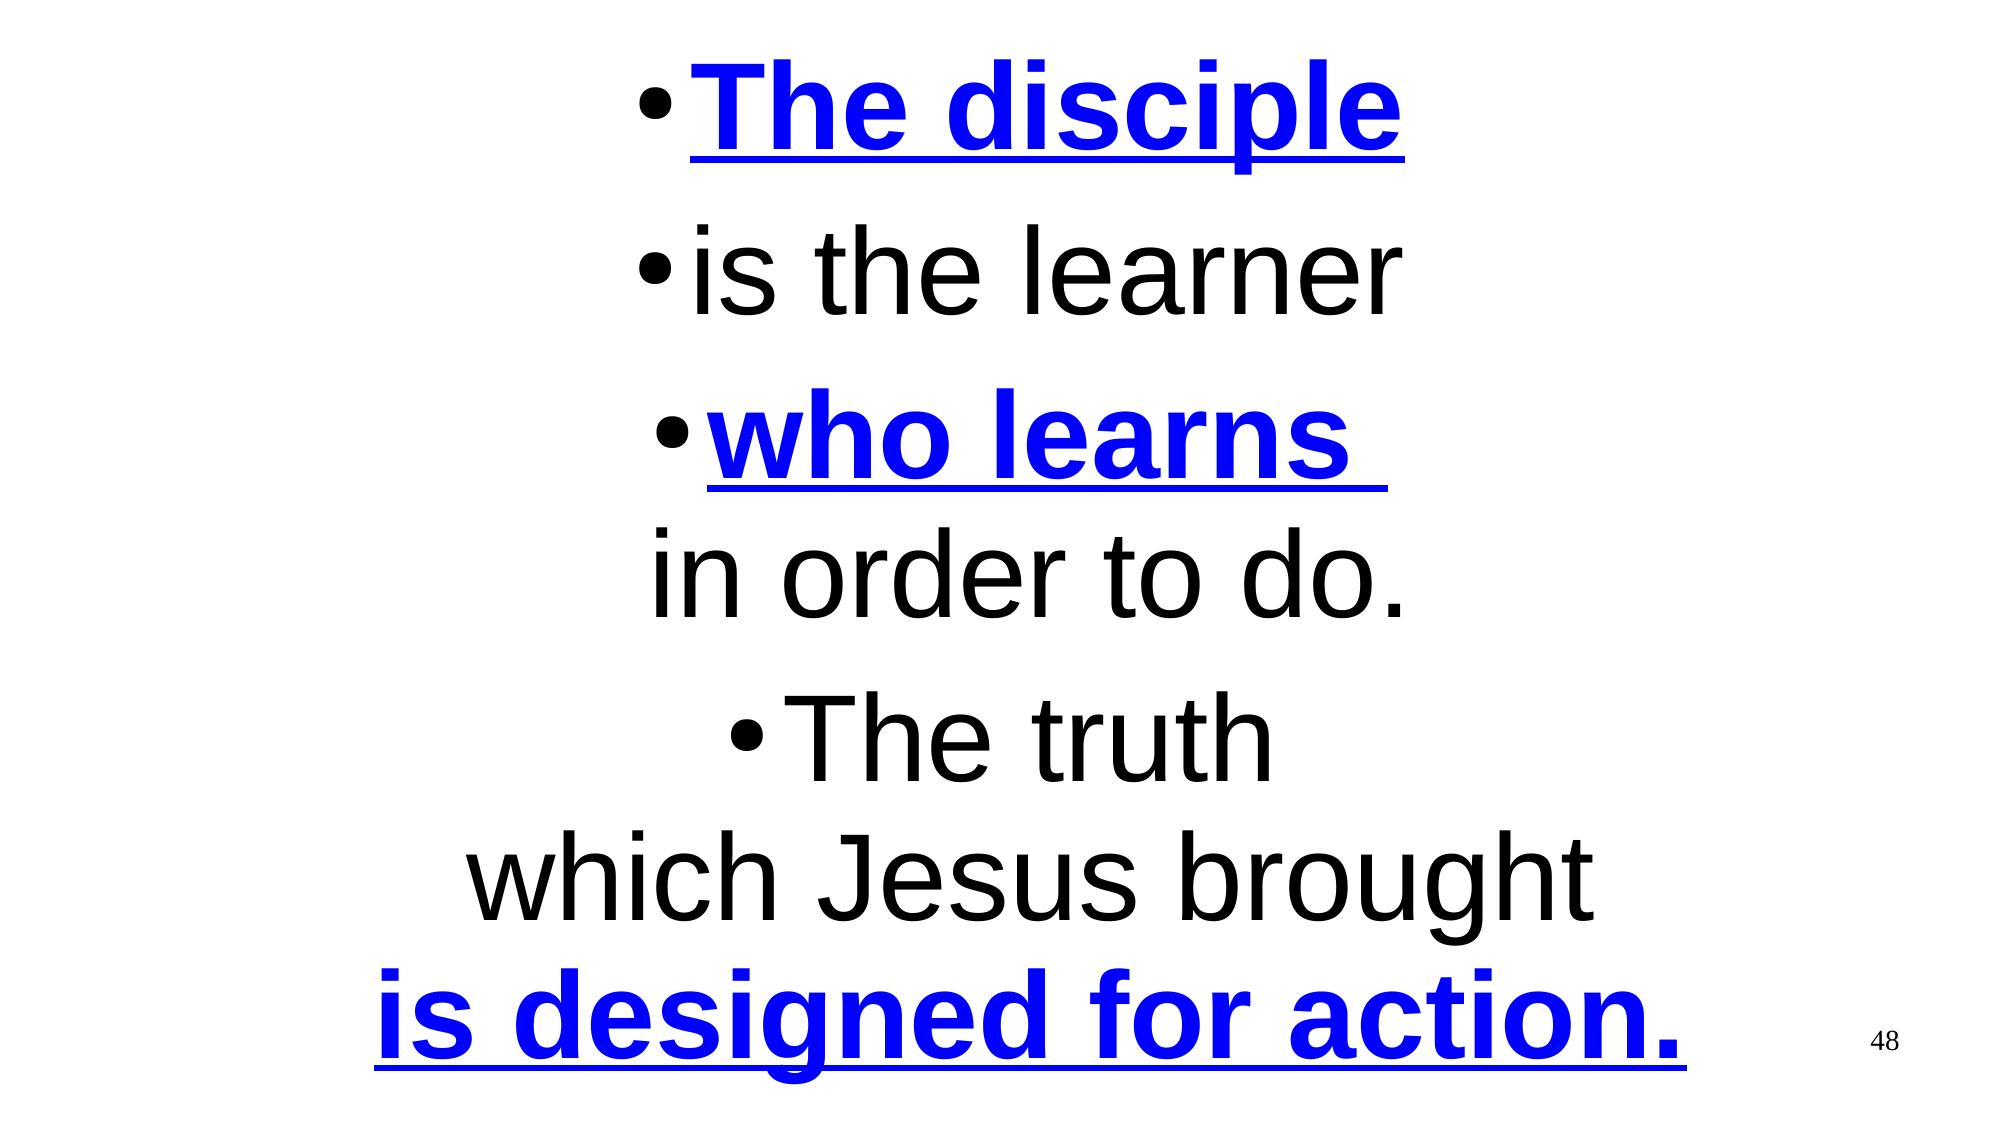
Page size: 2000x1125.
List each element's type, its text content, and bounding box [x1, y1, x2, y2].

list The disciple is the learner who learns in order to do. The truth which Jesus brought is designed for action. [37, 37, 1988, 1088]
